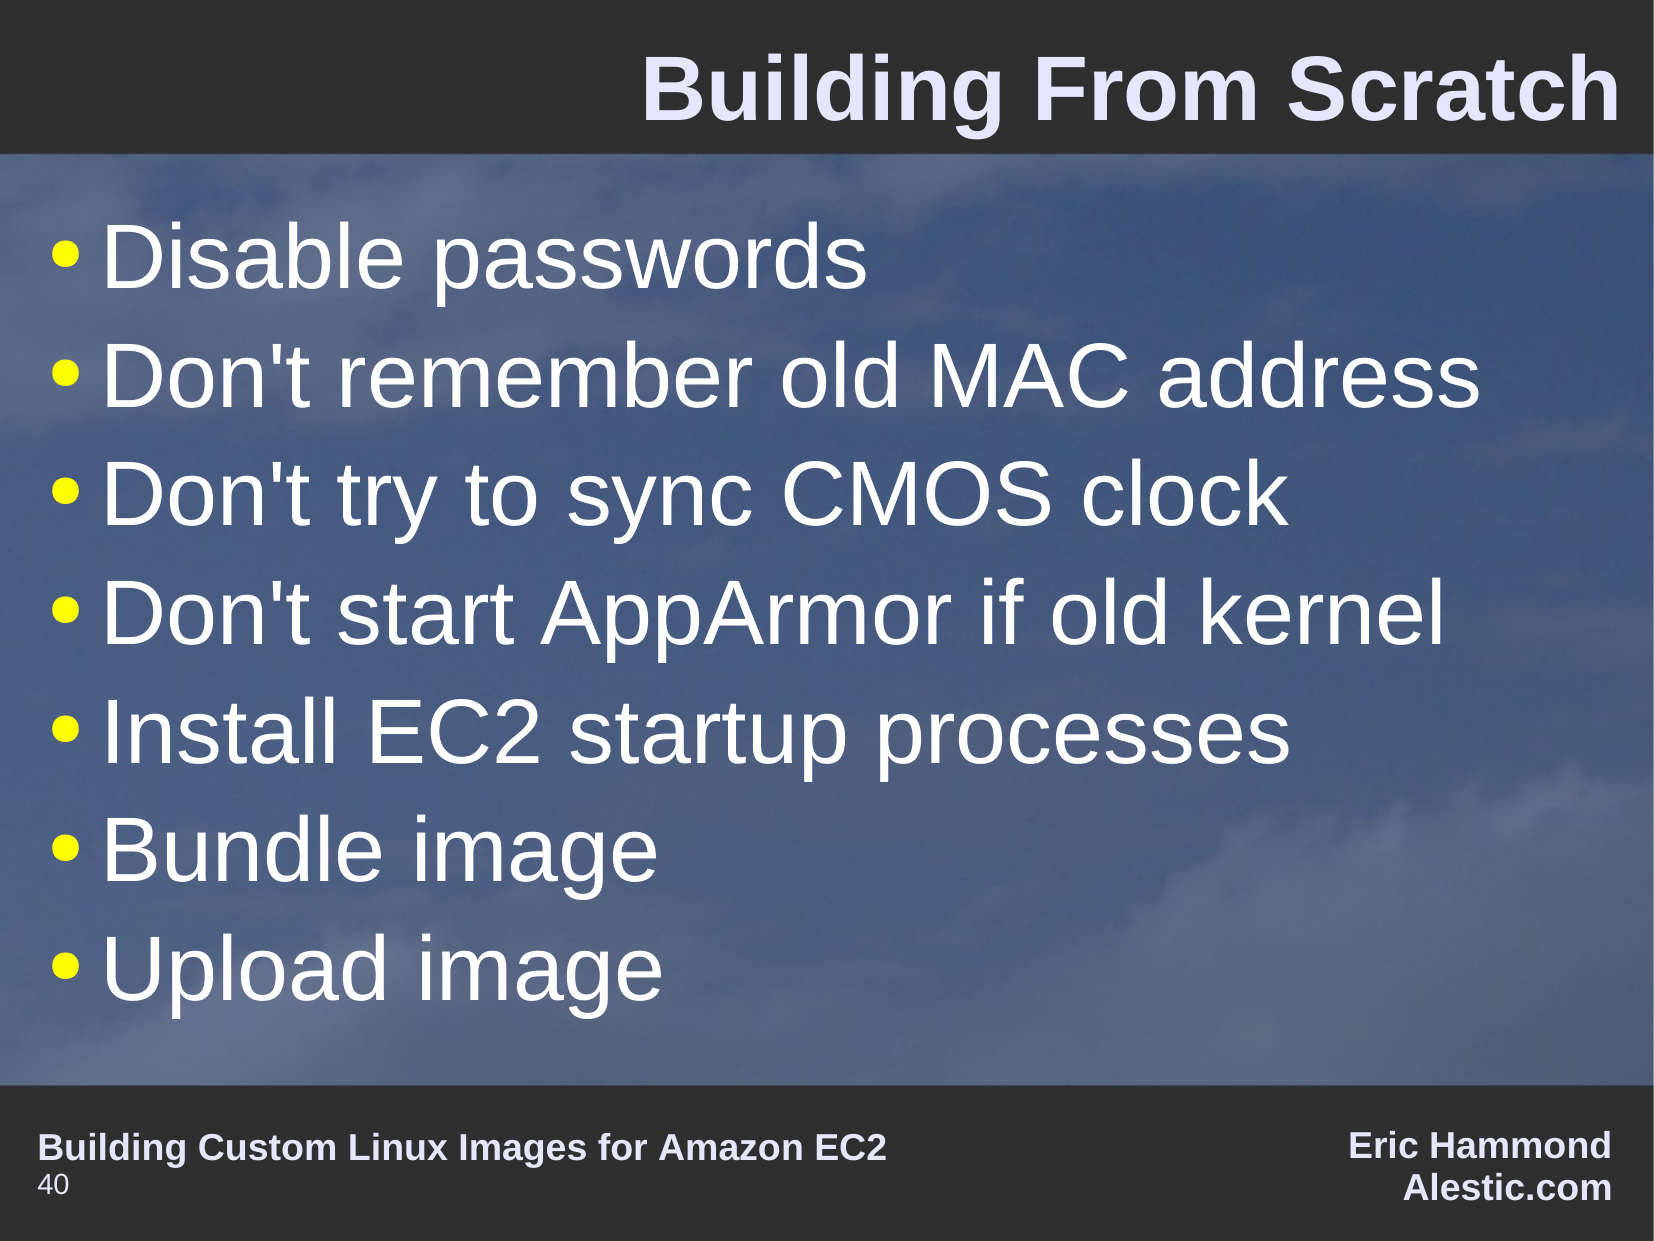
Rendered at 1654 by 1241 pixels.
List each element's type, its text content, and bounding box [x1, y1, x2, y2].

title Building From Scratch [29, 29, 1625, 148]
picture [0, 0, 1654, 1241]
title Eric Hammond Alestic.com [1299, 1092, 1613, 1241]
list Disable passwords Don't remember old MAC address Don't try to sync CMOS clock Don't start AppArmor if old kernel Install EC2 startup processes Bundle image Upload image [29, 177, 1625, 1049]
